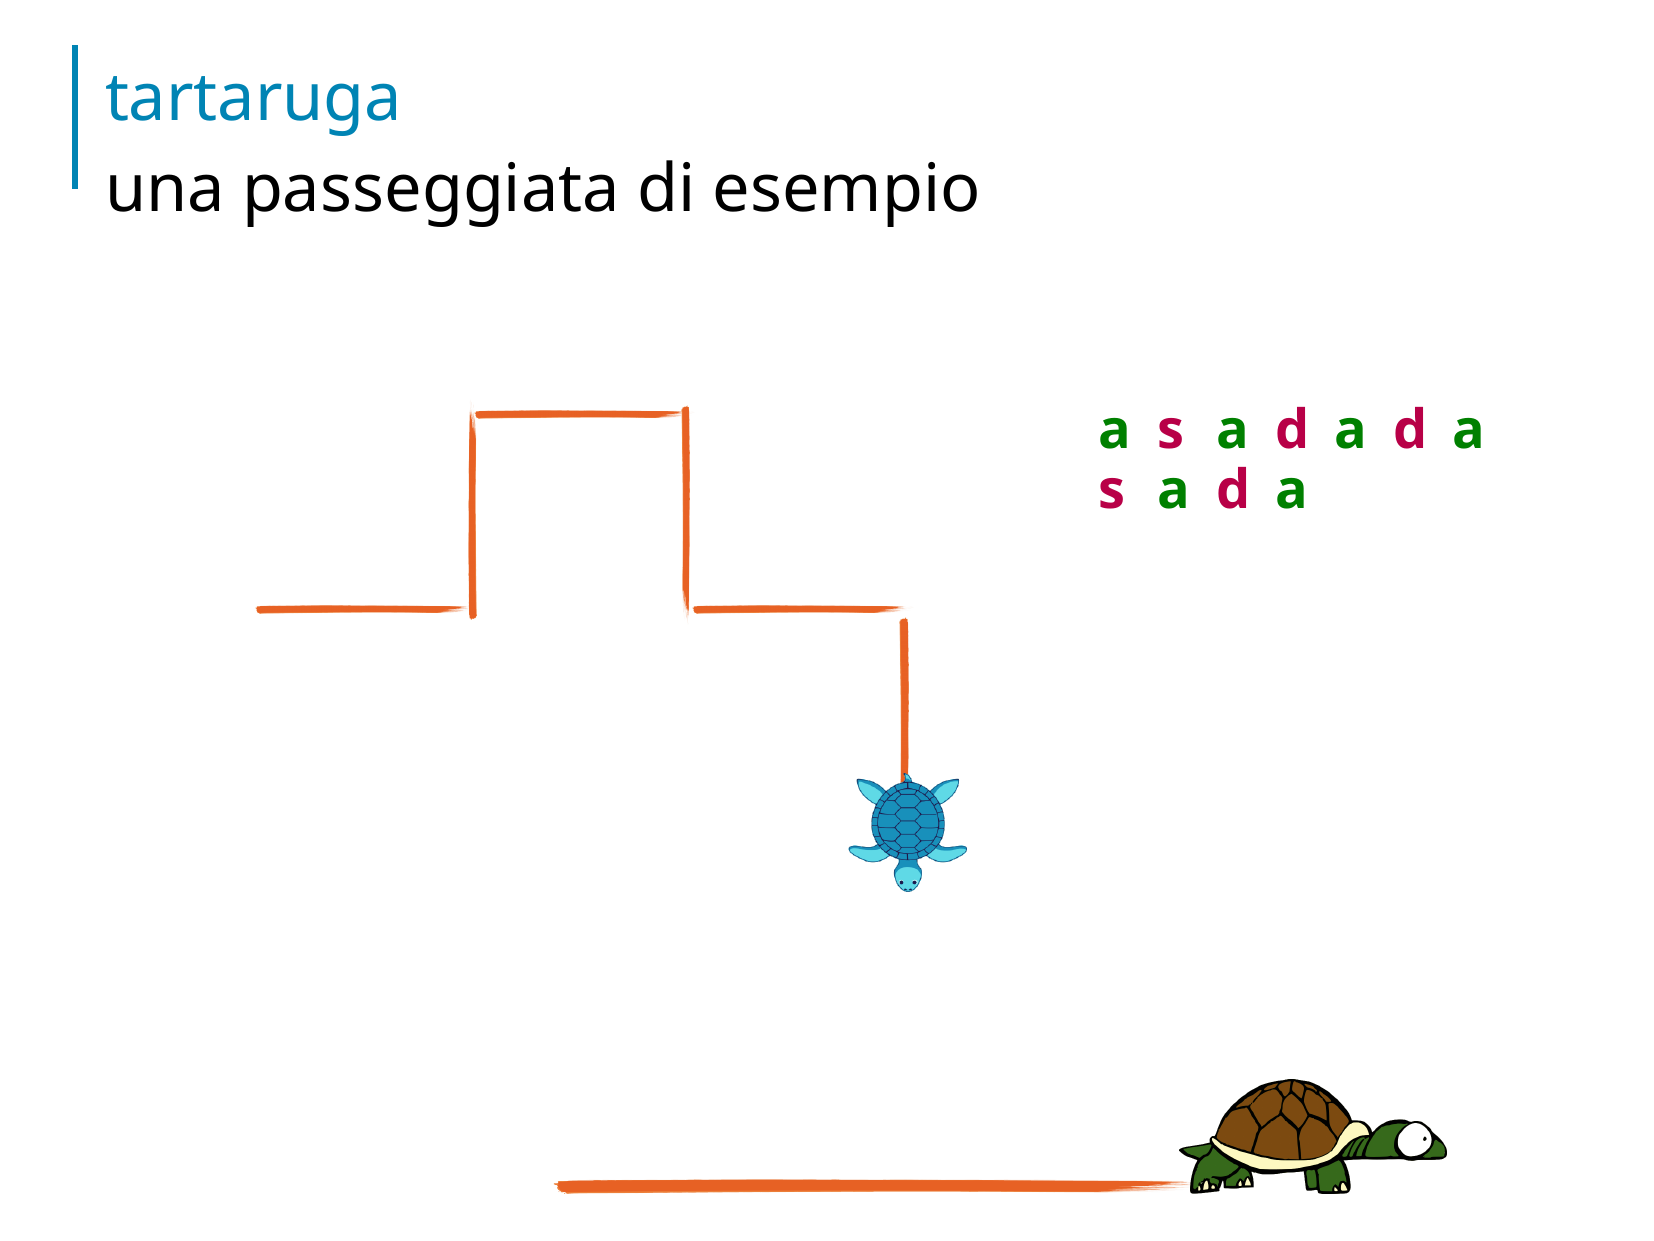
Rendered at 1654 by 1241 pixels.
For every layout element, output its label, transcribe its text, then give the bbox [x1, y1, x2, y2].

text_box d [1260, 383, 1319, 442]
picture [848, 617, 967, 892]
text_box d [1378, 383, 1438, 472]
text_box a [1201, 383, 1260, 442]
text_box a [1260, 442, 1337, 531]
picture [255, 399, 695, 626]
text_box a [1319, 383, 1378, 472]
picture [692, 605, 914, 614]
text_box d [1201, 442, 1260, 531]
text_box s [1083, 442, 1142, 531]
text_box a [1438, 383, 1514, 472]
text_box a [1142, 442, 1201, 531]
picture [553, 1079, 1447, 1194]
text_box s [1142, 383, 1201, 442]
text_box a [1083, 383, 1142, 442]
title tartaruga una passeggiata di esempio [105, 49, 1571, 200]
